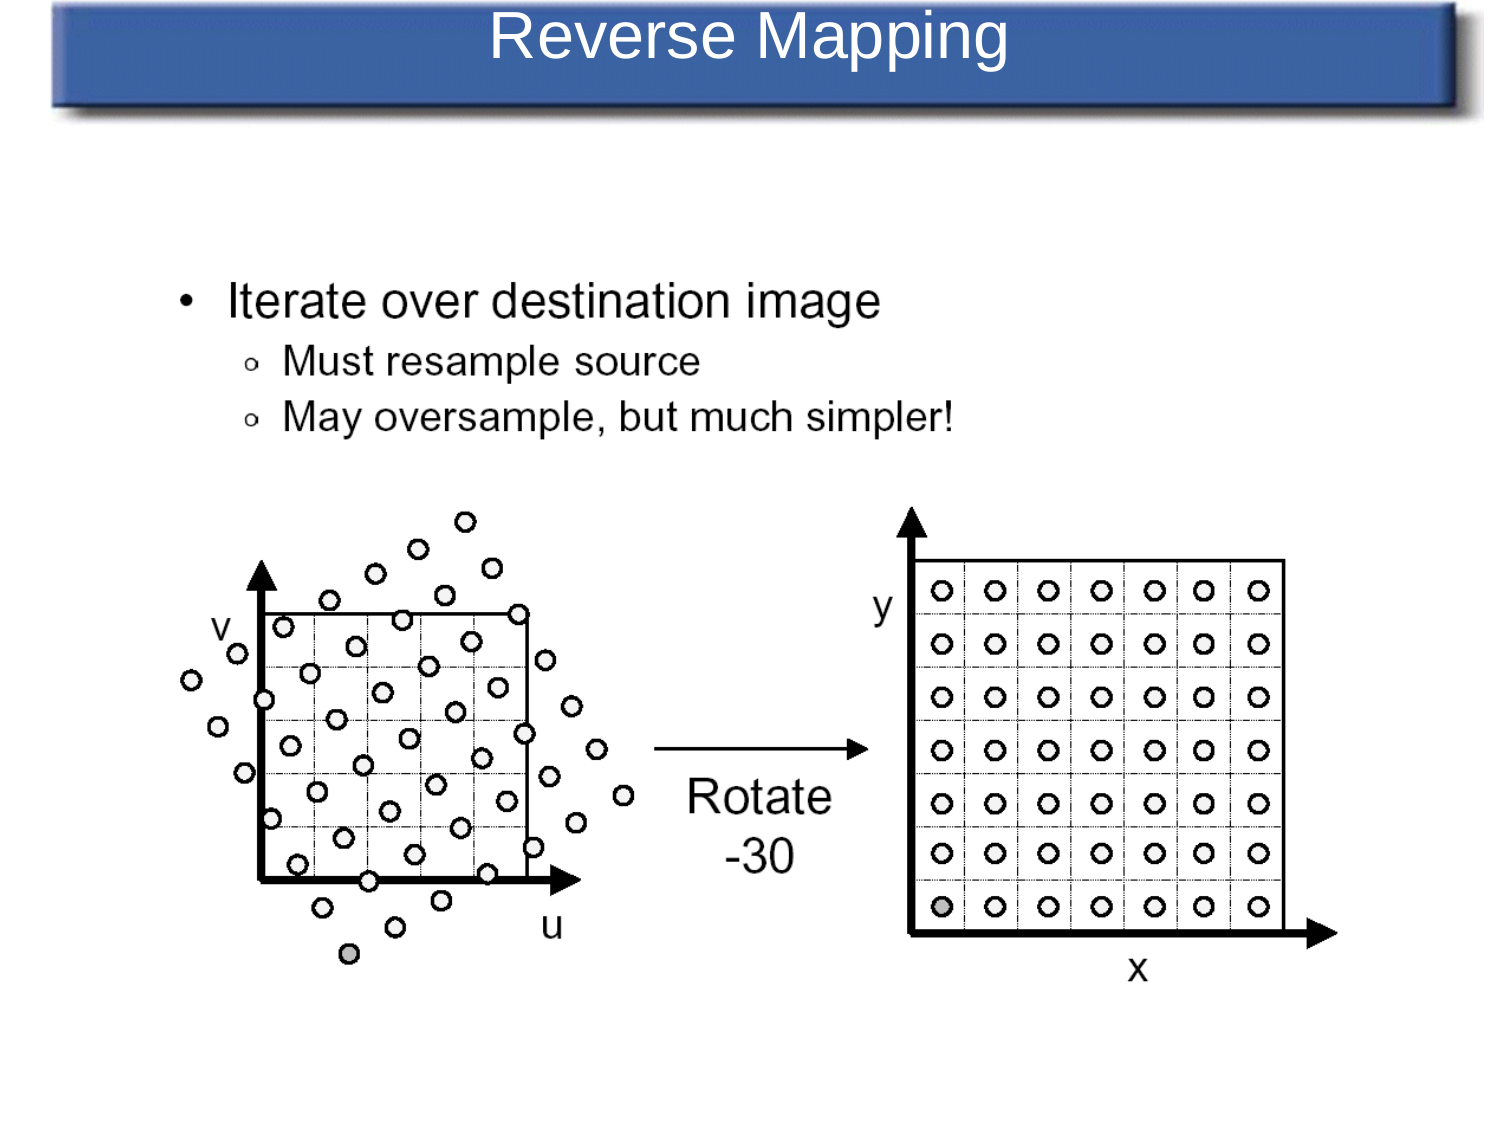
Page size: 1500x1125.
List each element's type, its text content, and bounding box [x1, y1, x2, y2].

picture [50, 0, 1484, 127]
title Reverse Mapping [75, 0, 1426, 80]
picture [159, 262, 1341, 1005]
